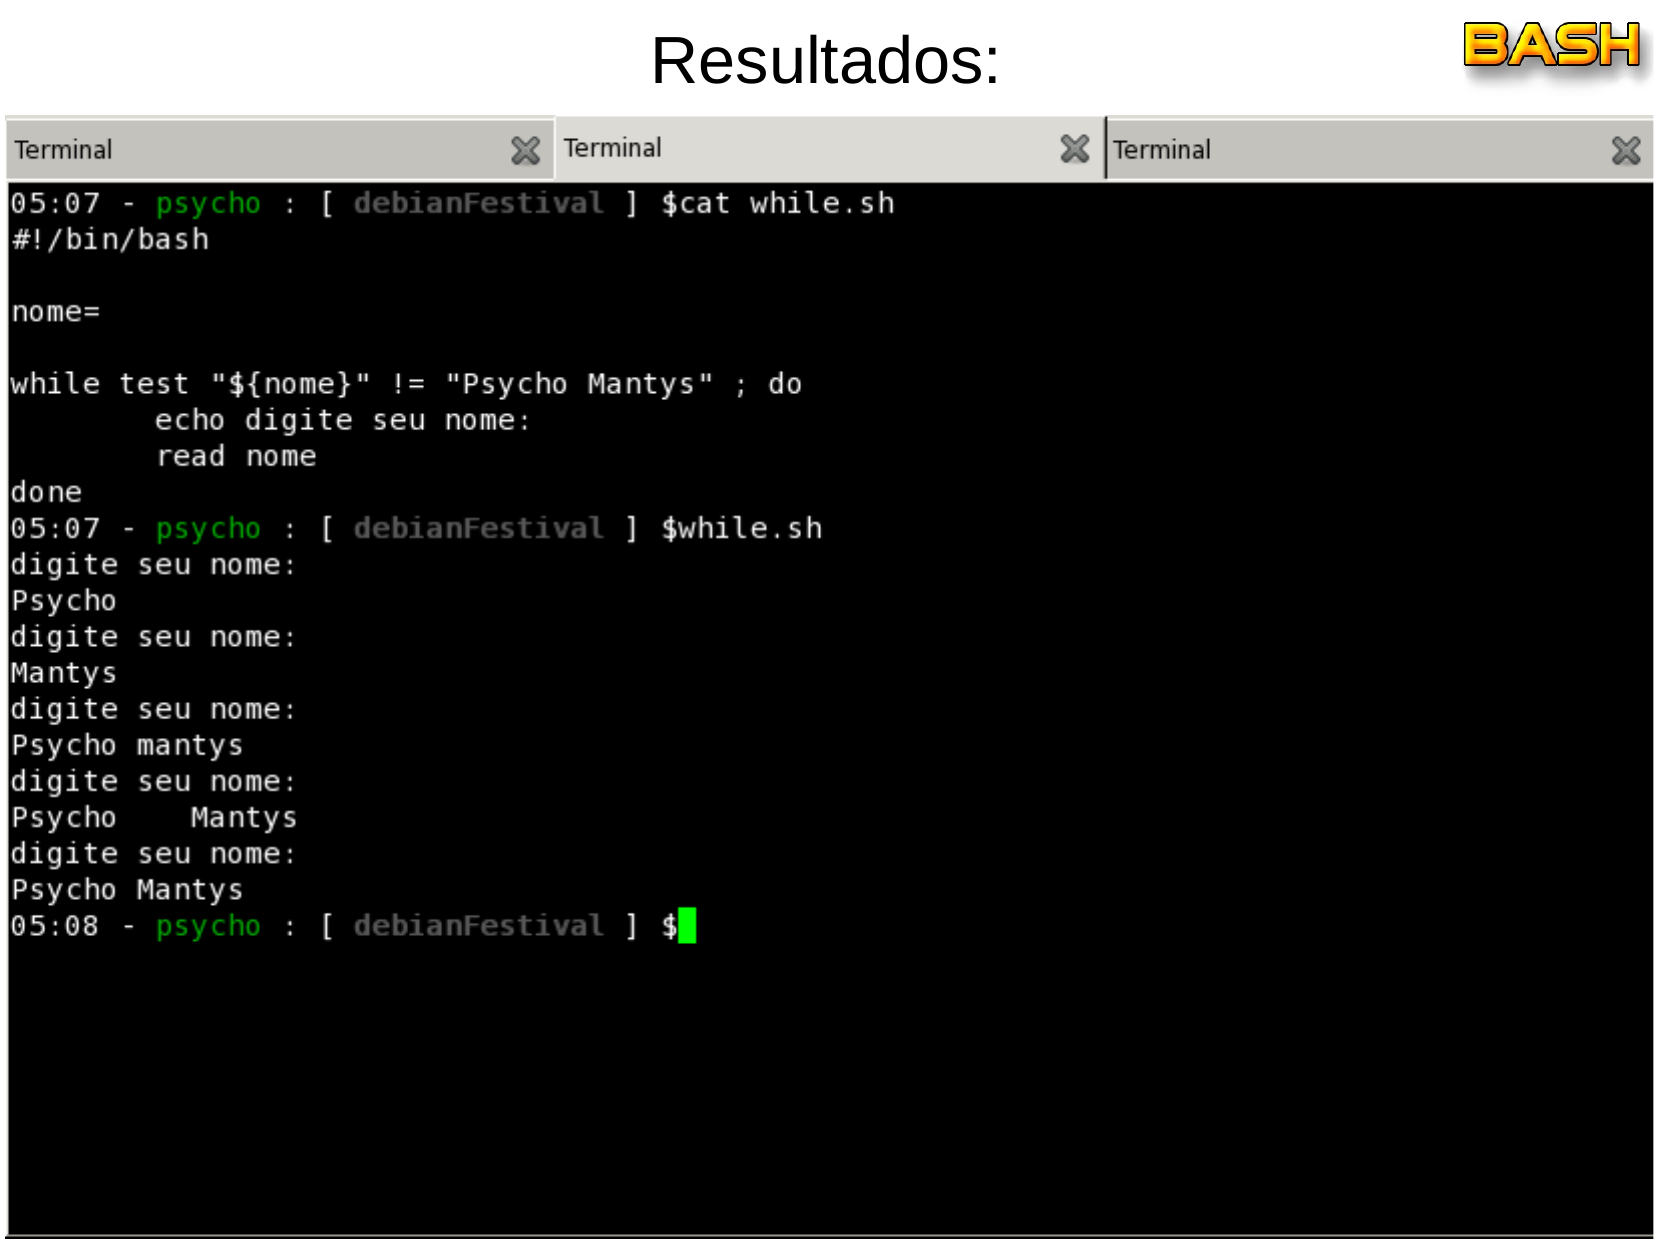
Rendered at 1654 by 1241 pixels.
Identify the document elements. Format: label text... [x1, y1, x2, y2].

picture [5, 115, 1654, 1239]
picture [1450, 0, 1654, 96]
title Resultados: [82, 22, 1571, 98]
